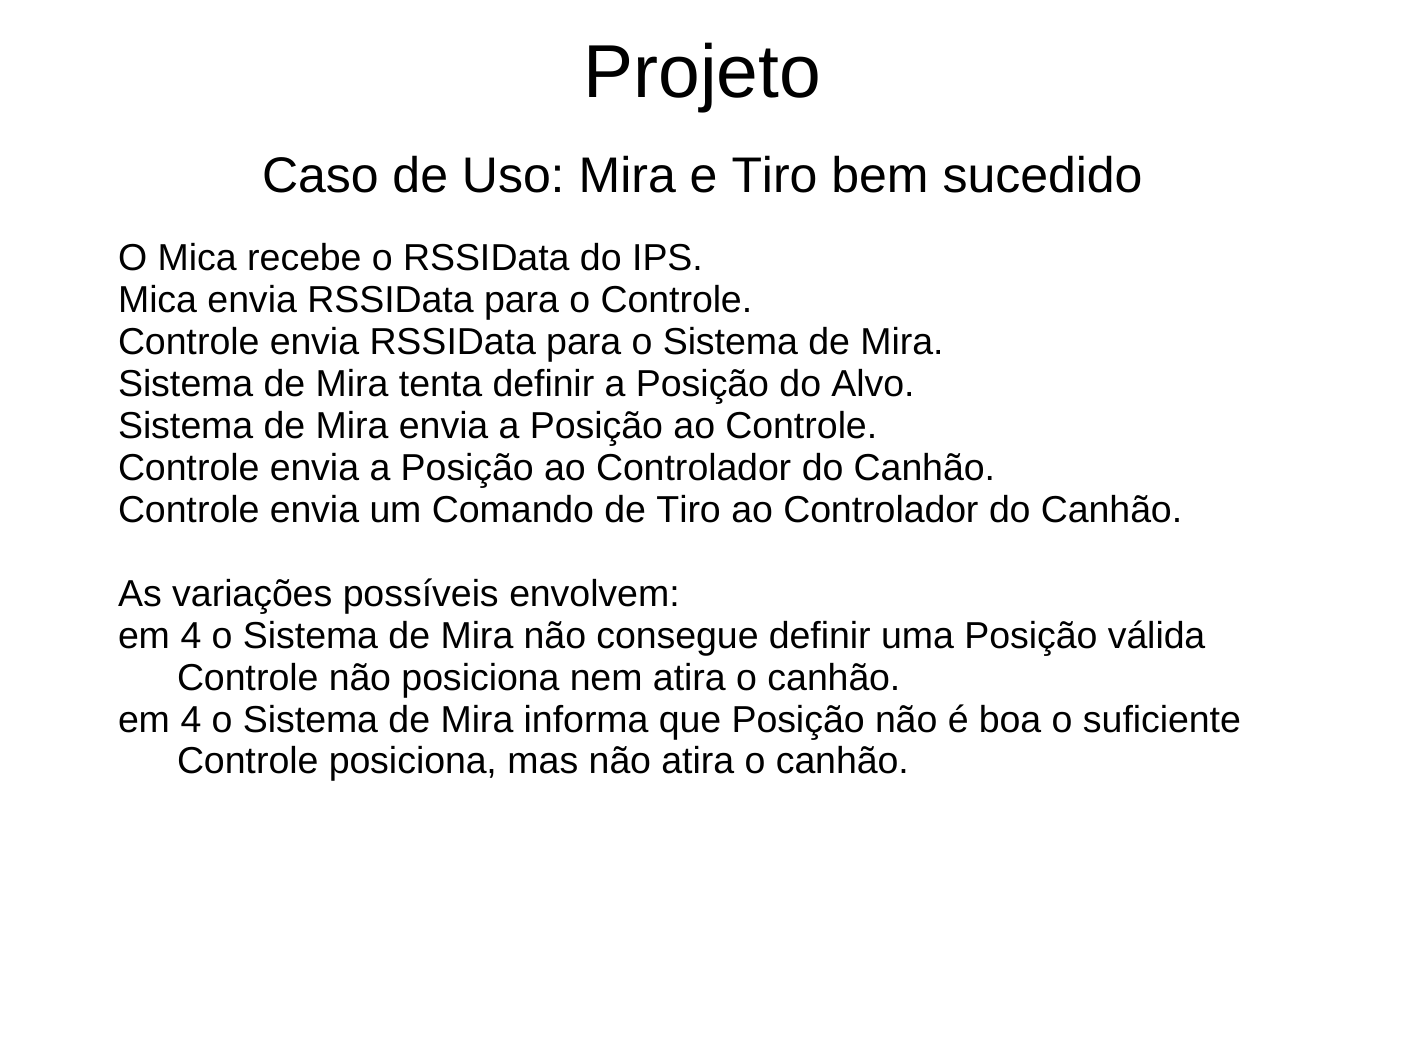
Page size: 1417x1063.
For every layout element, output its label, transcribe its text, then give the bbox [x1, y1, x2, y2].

text_box Projeto [59, 29, 1359, 143]
text_box Caso de Uso: Mira e Tiro bem sucedido [59, 147, 1359, 224]
text_box O Mica recebe o RSSIData do IPS. Mica envia RSSIData para o Controle. Controle envia RSSIData para o Sistema de Mira. Sistema de Mira tenta definir a Posição do Alvo. Sistema de Mira envia a Posição ao Controle. Controle envia a Posição ao Controlador do Canhão. Controle envia um Comando de Tiro ao Controlador do Canhão. As variações possíveis envolvem: em 4 o Sistema de Mira não consegue definir uma Posição válida Controle não posiciona nem atira o canhão. em 4 o Sistema de Mira informa que Posição não é boa o suficiente Controle posiciona, mas não atira o canhão. [118, 236, 1359, 974]
